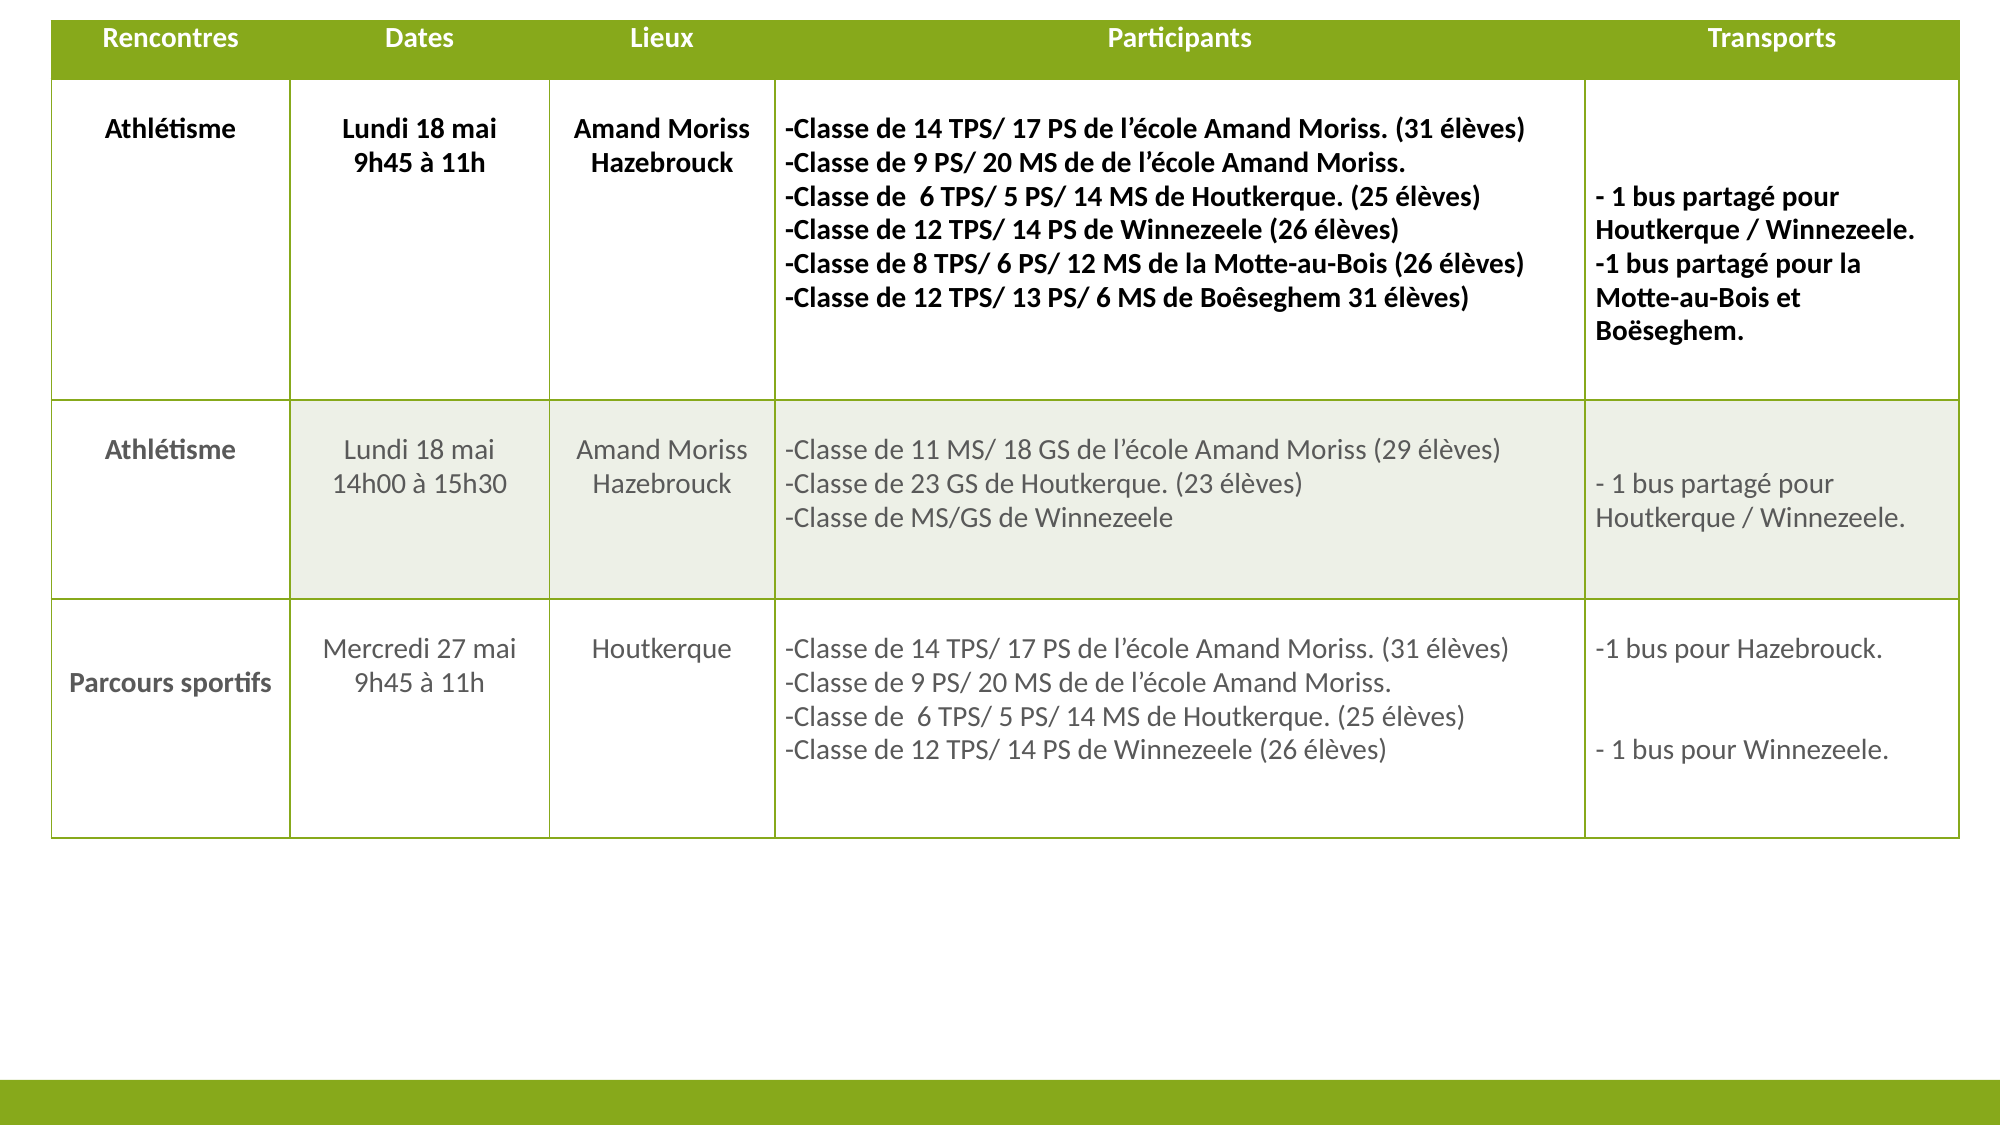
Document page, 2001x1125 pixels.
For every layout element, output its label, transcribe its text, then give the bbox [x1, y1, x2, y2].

table_header -Classe de 14 TPS/ 17 PS de l’école Amand Moriss. (31 élèves) -Classe de 9 PS/ 20 MS de de l’école Amand Moriss. -Classe de 6 TPS/ 5 PS/ 14 MS de Houtkerque. (25 élèves) -Classe de 12 TPS/ 14 PS de Winnezeele (26 élèves) -Classe de 8 TPS/ 6 PS/ 12 MS de la Motte-au-Bois (26 élèves) -Classe de 12 TPS/ 13 PS/ 6 MS de Boêseghem 31 élèves) [776, 80, 1584, 399]
table_cell Lundi 18 mai 14h00 à 15h30 [291, 401, 549, 598]
table_header Transports [1586, 22, 1958, 78]
table_cell -Classe de 14 TPS/ 17 PS de l’école Amand Moriss. (31 élèves) -Classe de 9 PS/ 20 MS de de l’école Amand Moriss. -Classe de 6 TPS/ 5 PS/ 14 MS de Houtkerque. (25 élèves) -Classe de 12 TPS/ 14 PS de Winnezeele (26 élèves) [776, 600, 1584, 837]
table_header Lundi 18 mai 9h45 à 11h [291, 80, 549, 399]
table_cell Mercredi 27 mai 9h45 à 11h [291, 600, 549, 837]
table_cell -Classe de 11 MS/ 18 GS de l’école Amand Moriss (29 élèves) -Classe de 23 GS de Houtkerque. (23 élèves) -Classe de MS/GS de Winnezeele [776, 401, 1584, 598]
table_header Rencontres [52, 22, 289, 78]
table_header Amand Moriss Hazebrouck [550, 80, 774, 399]
table_cell Parcours sportifs [52, 600, 289, 837]
table_header Dates [291, 22, 549, 78]
table_cell - 1 bus partagé pour Houtkerque / Winnezeele. [1586, 401, 1958, 598]
table_header Lieux [550, 22, 774, 78]
table_header Participants [776, 22, 1584, 78]
table_cell -1 bus pour Hazebrouck. - 1 bus pour Winnezeele. [1586, 600, 1958, 837]
table_header Athlétisme [52, 80, 289, 399]
table_cell Athlétisme [52, 401, 289, 598]
table_header - 1 bus partagé pour Houtkerque / Winnezeele. -1 bus partagé pour la Motte-au-Bois et Boëseghem. [1586, 80, 1958, 399]
table_cell Houtkerque [550, 600, 774, 837]
table_cell Amand Moriss Hazebrouck [550, 401, 774, 598]
